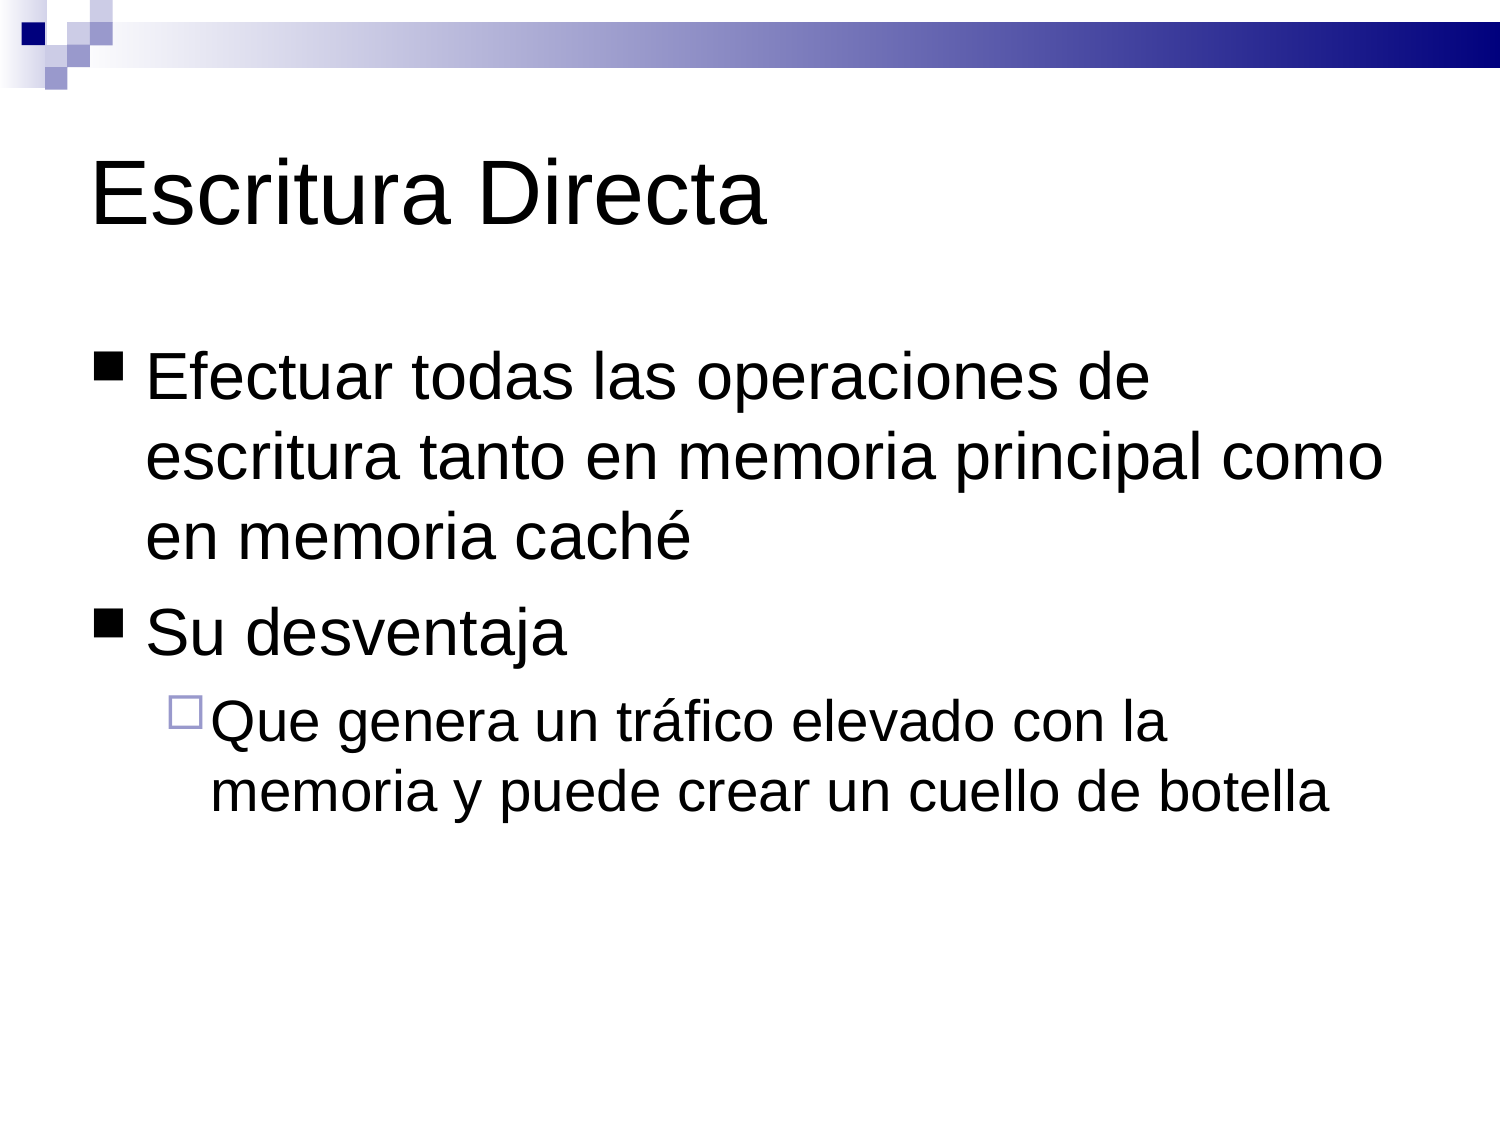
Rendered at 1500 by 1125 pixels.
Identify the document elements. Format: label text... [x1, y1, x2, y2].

list Efectuar todas las operaciones de escritura tanto en memoria principal como en memoria caché Su desventaja Que genera un tráfico elevado con la memoria y puede crear un cuello de botella [75, 324, 1426, 963]
title Escritura Directa [75, 75, 1426, 301]
